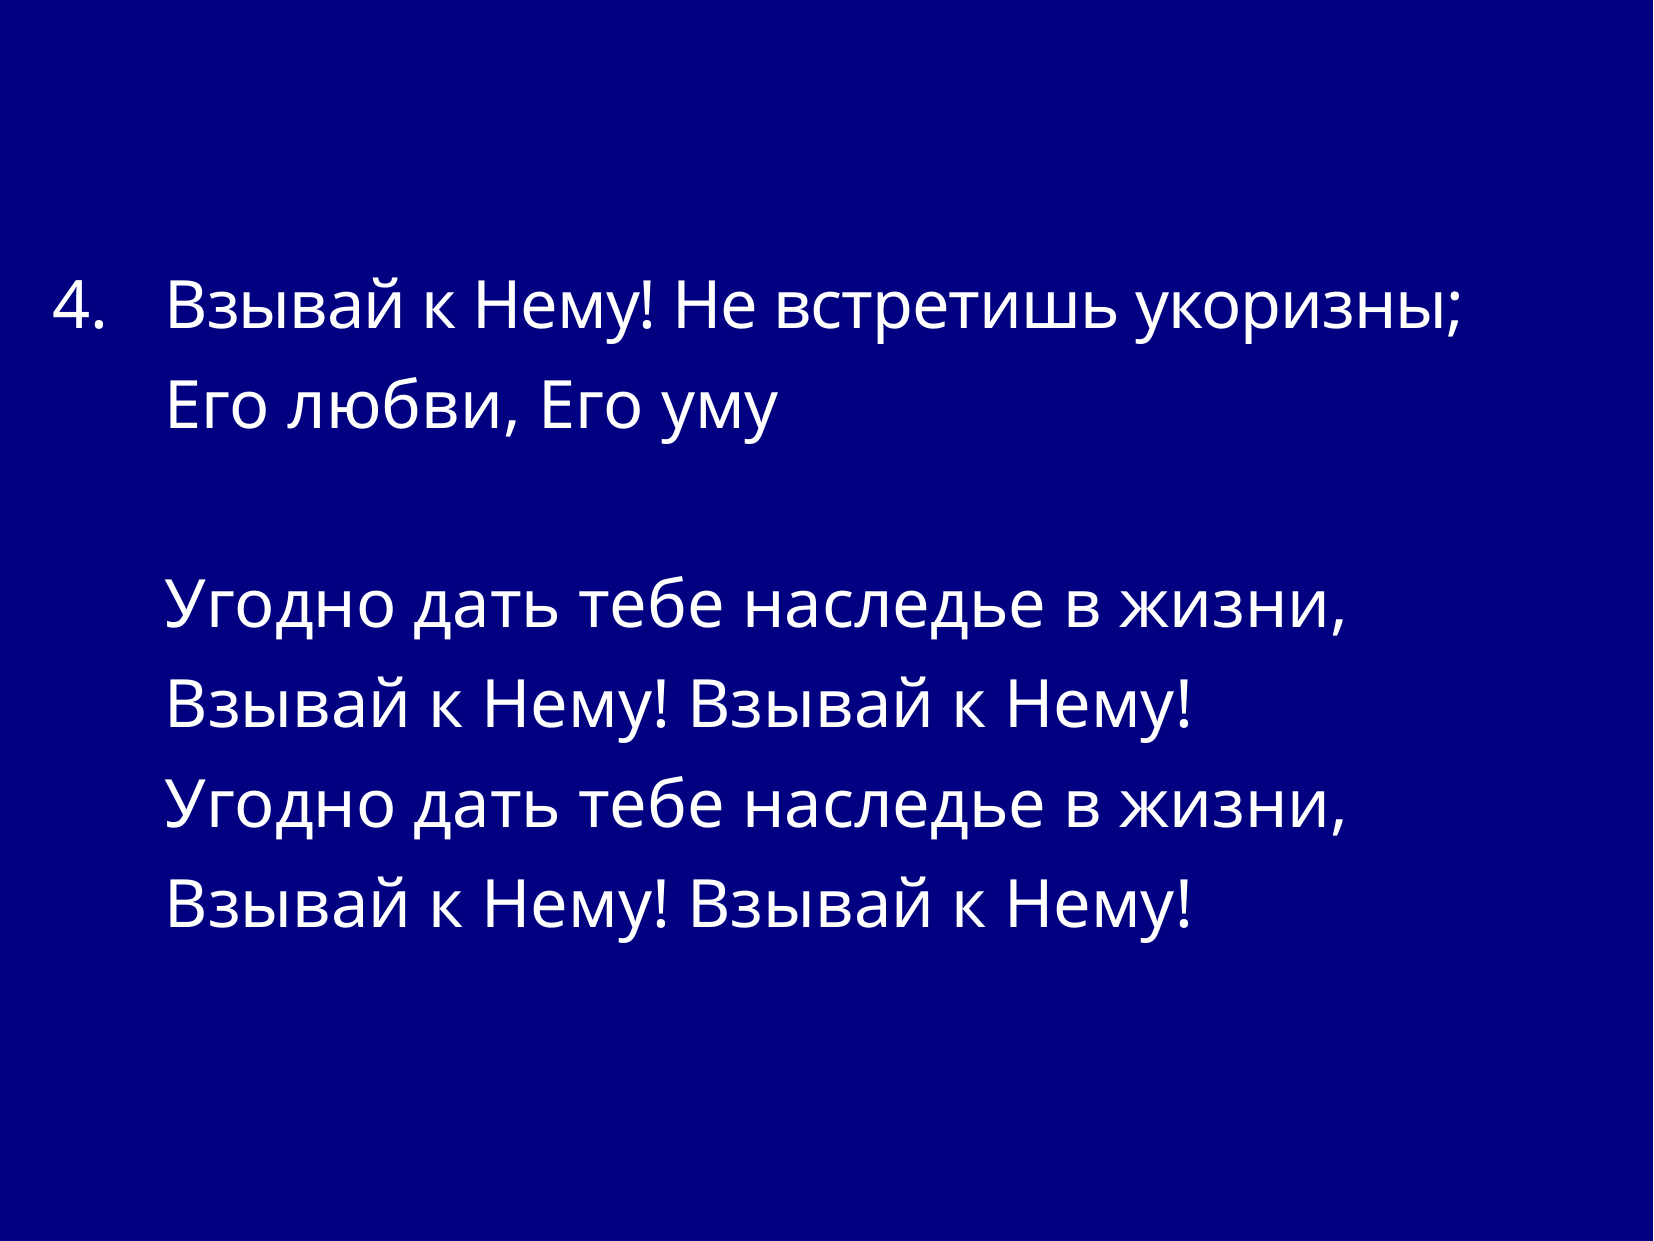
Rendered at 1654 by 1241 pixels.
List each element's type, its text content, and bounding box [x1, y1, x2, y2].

text_box 4. Взывай к Нему! Не встретишь укоризны; Его любви, Его уму Угодно дать тебе наследье в жизни, Взывай к Нему! Взывай к Нему! Угодно дать тебе наследье в жизни, Взывай к Нему! Взывай к Нему! [37, 150, 1653, 1163]
